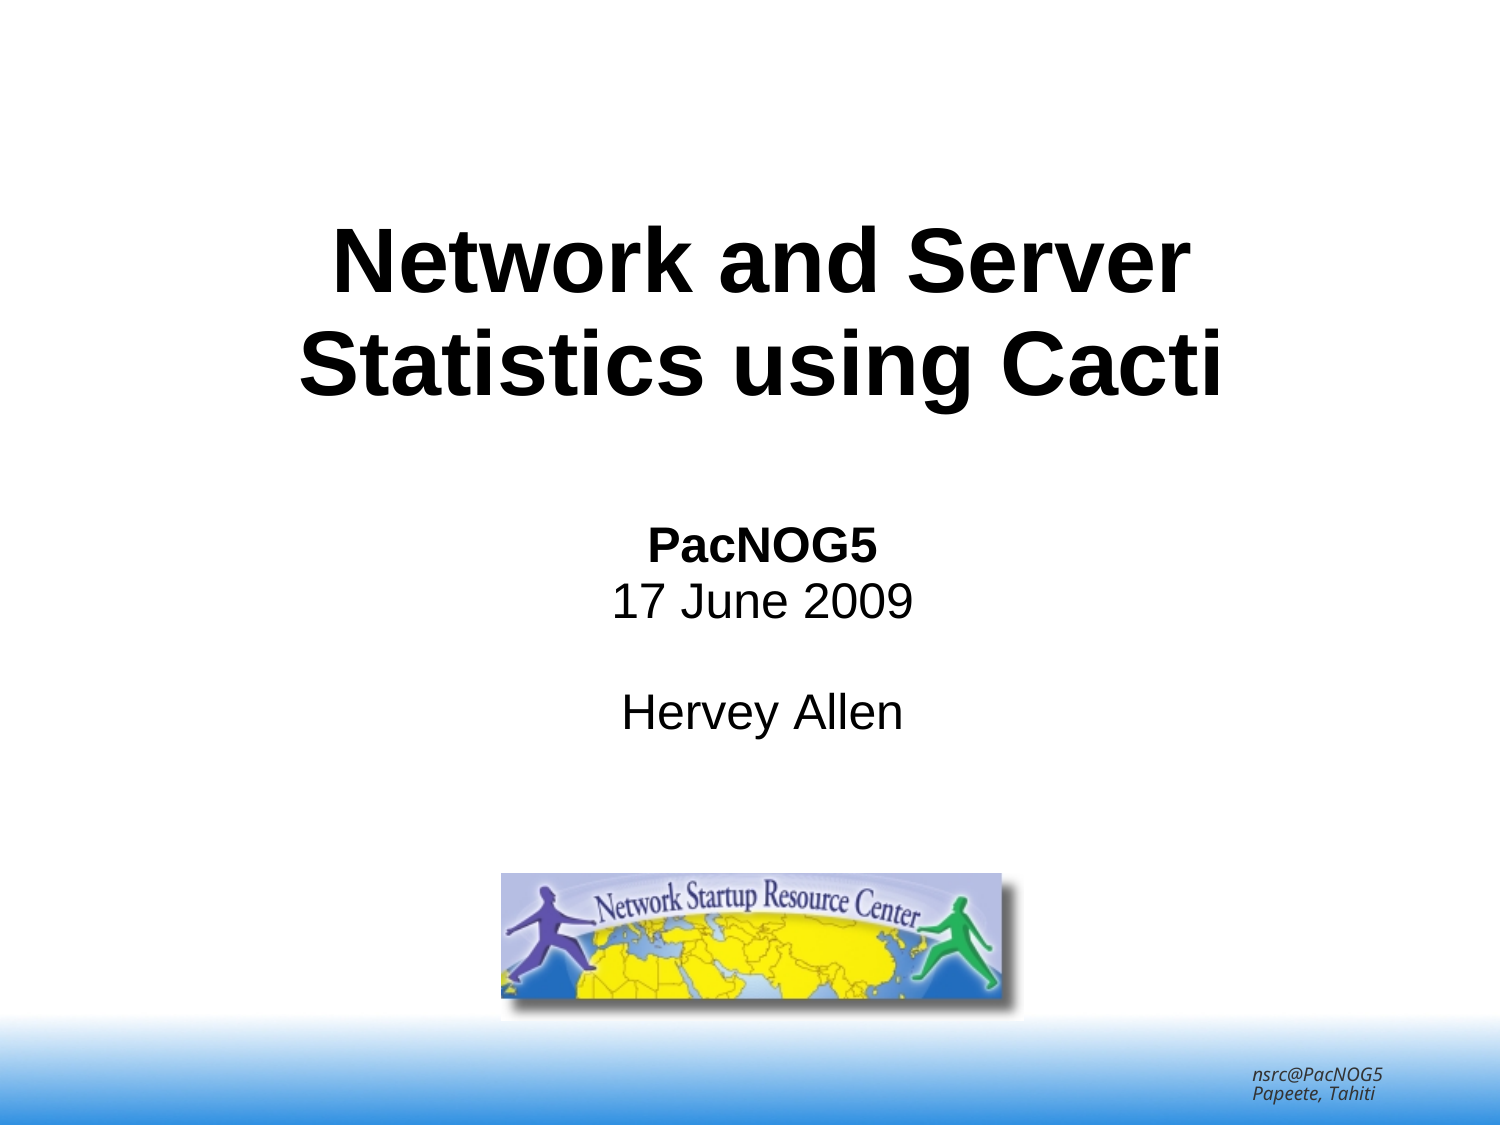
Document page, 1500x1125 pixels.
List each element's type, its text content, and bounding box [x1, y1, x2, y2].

title Network and Server Statistics using Cacti PacNOG5 17 June 2009 Hervey Allen [125, 124, 1401, 826]
picture [0, 873, 1500, 1125]
